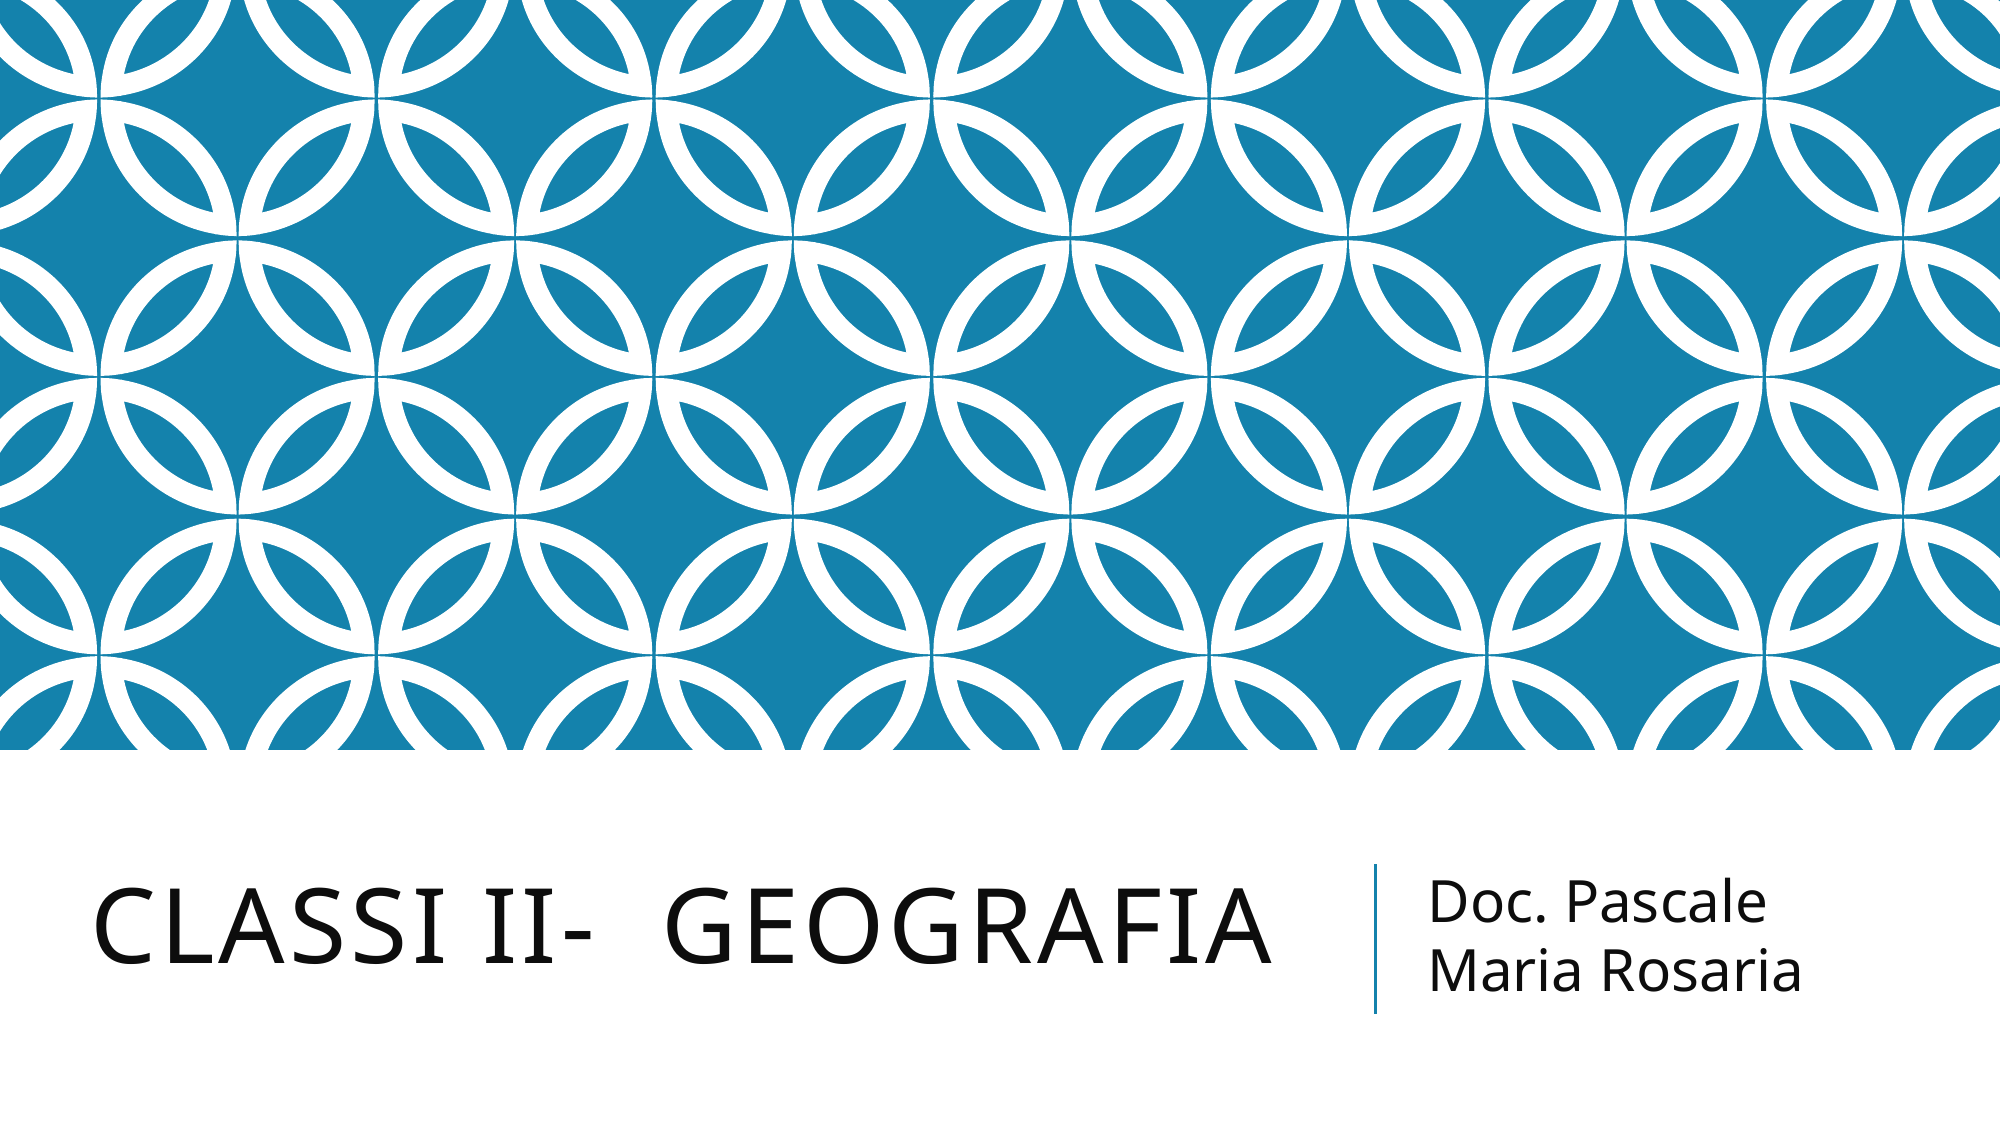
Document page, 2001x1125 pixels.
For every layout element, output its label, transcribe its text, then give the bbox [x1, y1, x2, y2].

title CLASSI II- geografia [75, 813, 1351, 1054]
picture [299, 876, 380, 957]
subtitle Doc. Pascale Maria Rosaria [1412, 813, 1938, 1054]
